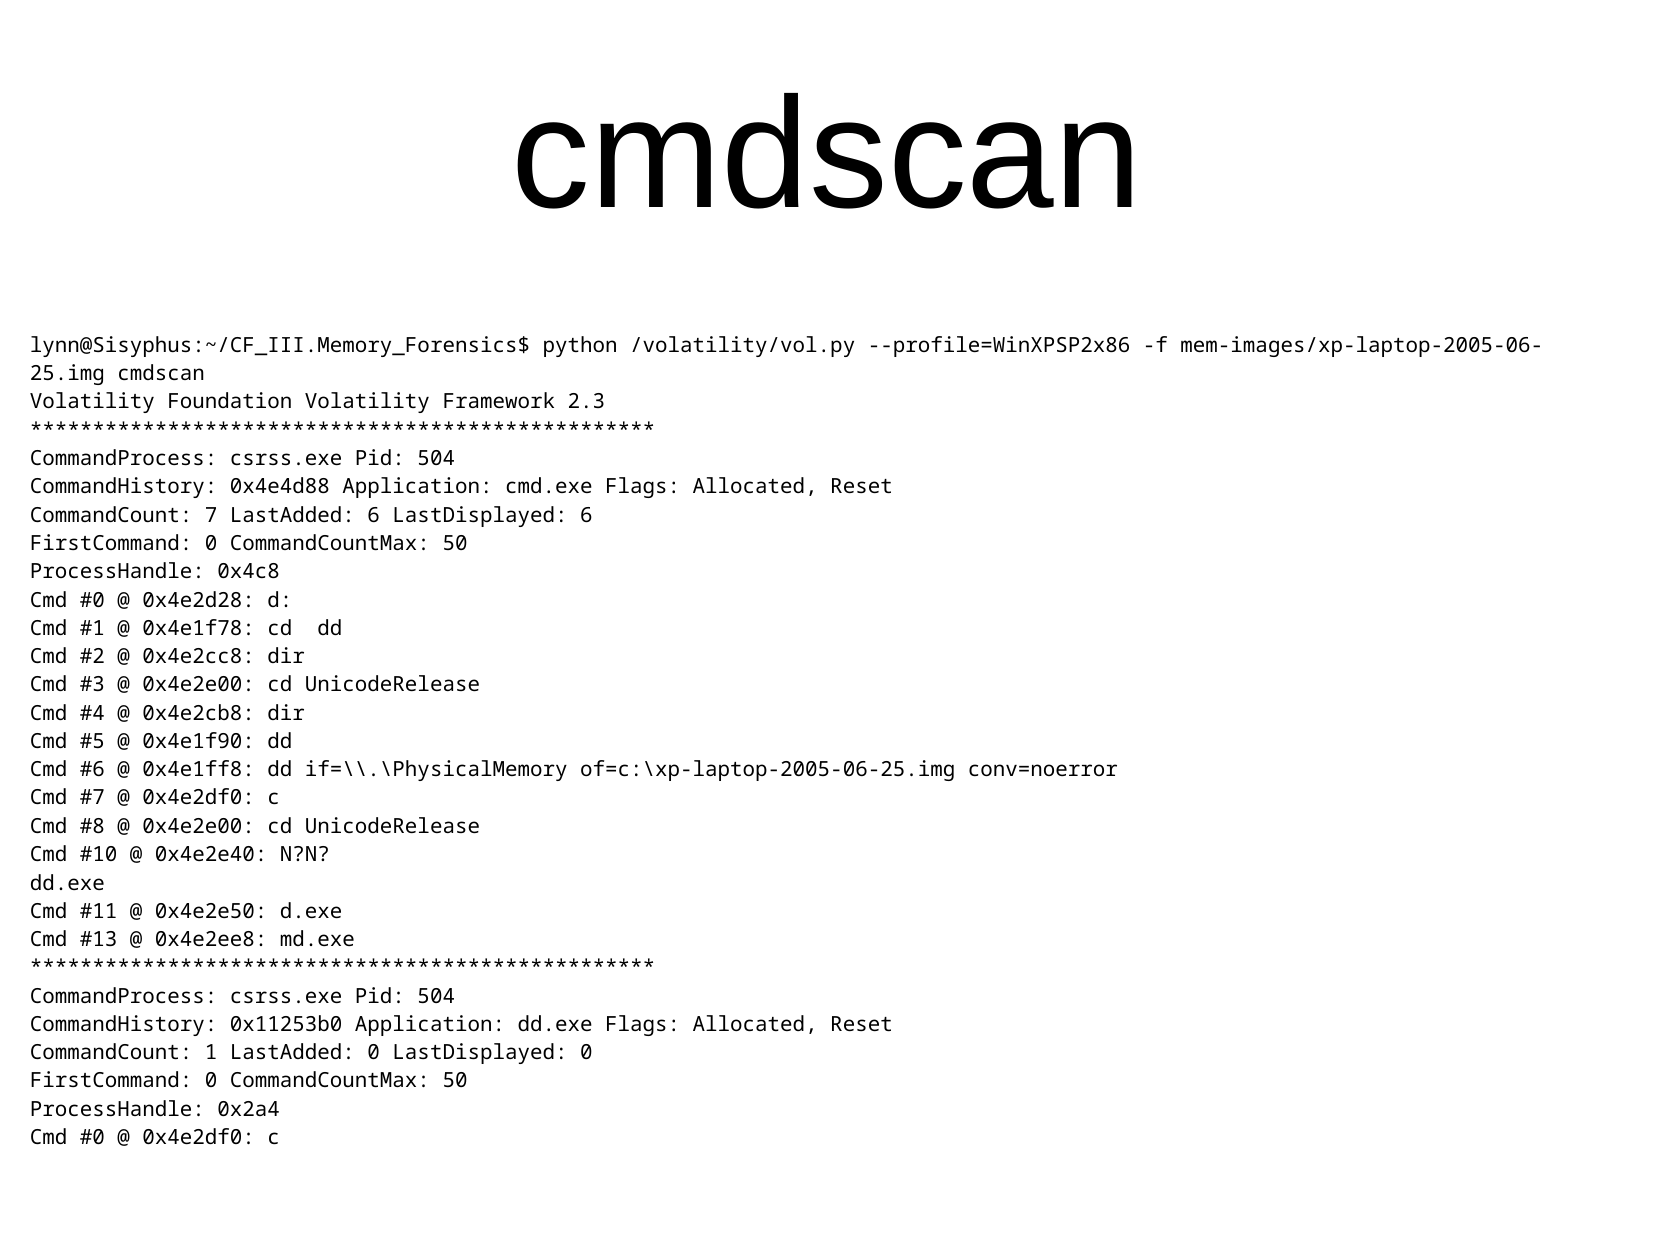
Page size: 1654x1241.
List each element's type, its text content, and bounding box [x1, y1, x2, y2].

text_box lynn@Sisyphus:~/CF_III.Memory_Forensics$ python /volatility/vol.py --profile=WinXPSP2x86 -f mem-images/xp-laptop-2005-06-25.img cmdscan Volatility Foundation Volatility Framework 2.3 ************************************************** CommandProcess: csrss.exe Pid: 504 CommandHistory: 0x4e4d88 Application: cmd.exe Flags: Allocated, Reset CommandCount: 7 LastAdded: 6 LastDisplayed: 6 FirstCommand: 0 CommandCountMax: 50 ProcessHandle: 0x4c8 Cmd #0 @ 0x4e2d28: d: Cmd #1 @ 0x4e1f78: cd dd Cmd #2 @ 0x4e2cc8: dir Cmd #3 @ 0x4e2e00: cd UnicodeRelease Cmd #4 @ 0x4e2cb8: dir Cmd #5 @ 0x4e1f90: dd Cmd #6 @ 0x4e1ff8: dd if=\\.\PhysicalMemory of=c:\xp-laptop-2005-06-25.img conv=noerror Cmd #7 @ 0x4e2df0: c Cmd #8 @ 0x4e2e00: cd UnicodeRelease Cmd #10 @ 0x4e2e40: N?N? dd.exe Cmd #11 @ 0x4e2e50: d.exe Cmd #13 @ 0x4e2ee8: md.exe ************************************************** CommandProcess: csrss.exe Pid: 504 CommandHistory: 0x11253b0 Application: dd.exe Flags: Allocated, Reset CommandCount: 1 LastAdded: 0 LastDisplayed: 0 FirstCommand: 0 CommandCountMax: 50 ProcessHandle: 0x2a4 Cmd #0 @ 0x4e2df0: c [15, 322, 1617, 1122]
title cmdscan [82, 49, 1571, 257]
